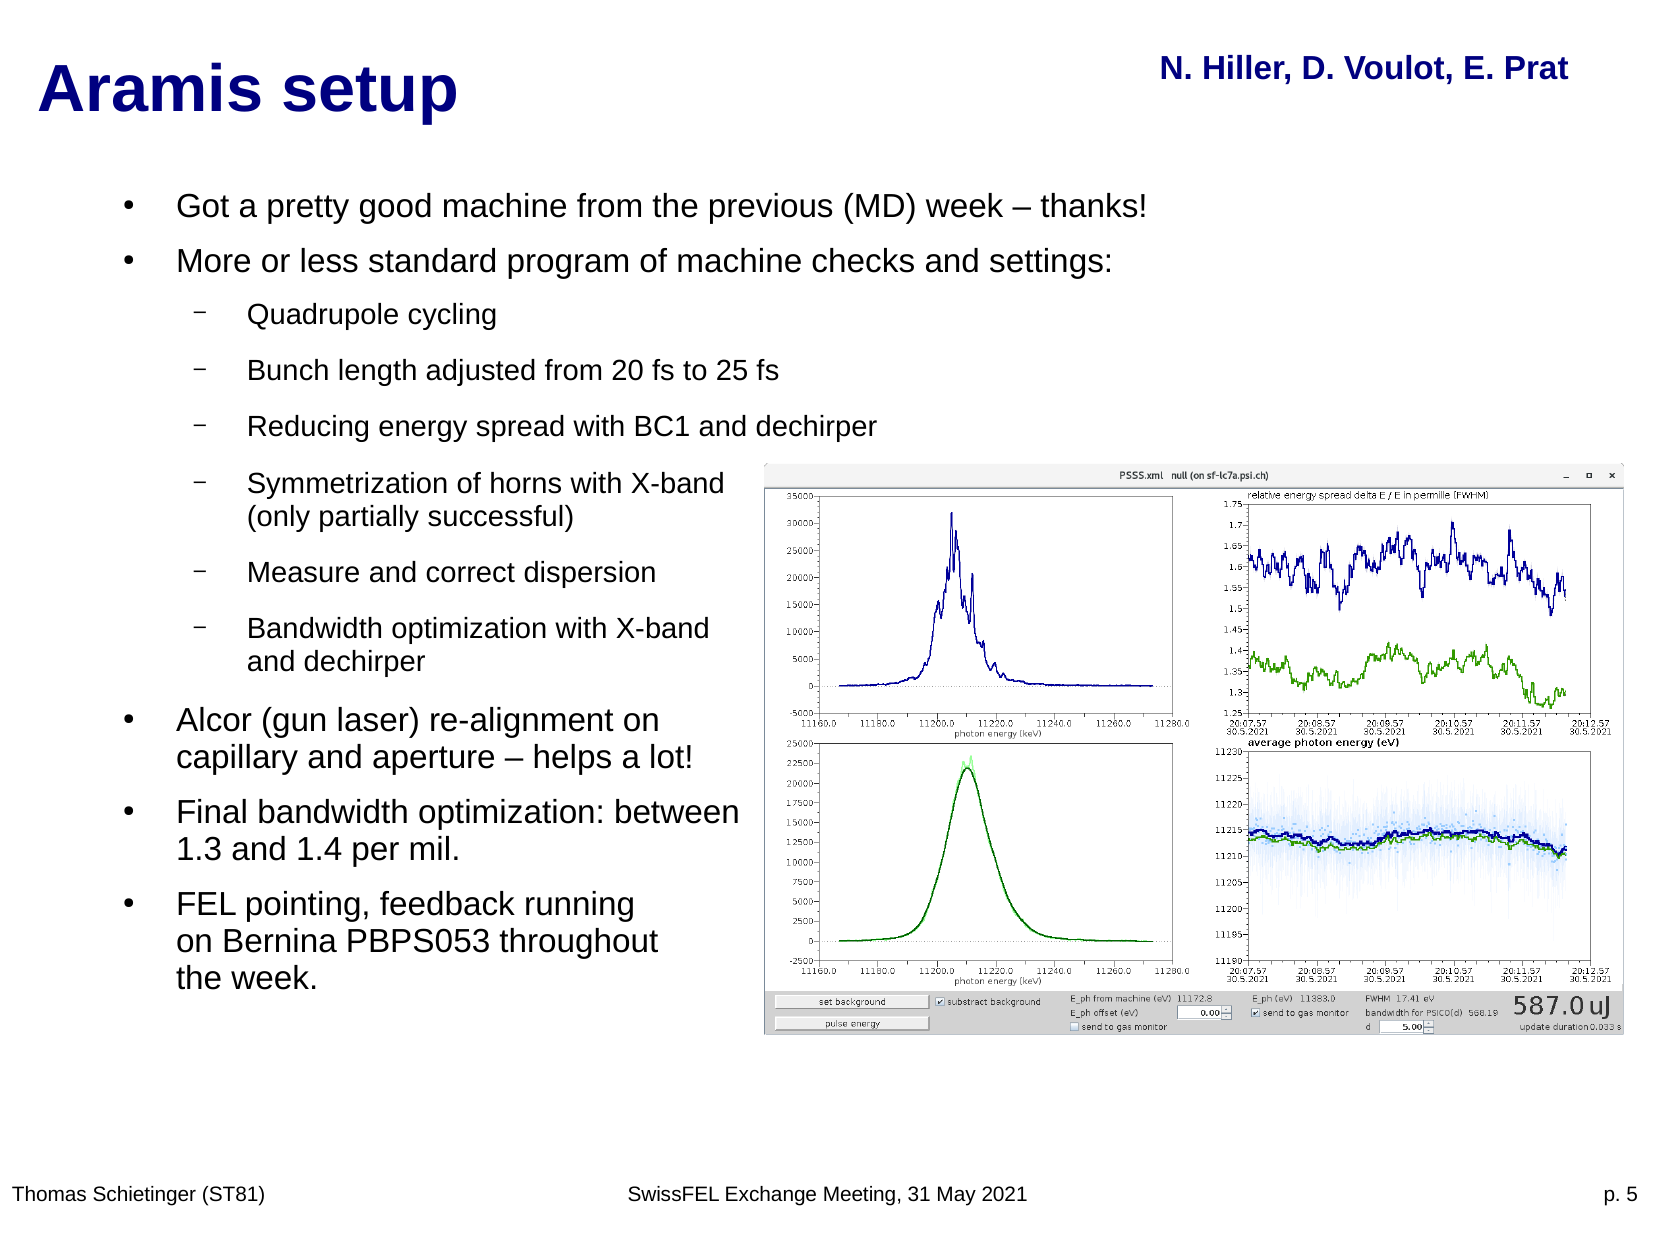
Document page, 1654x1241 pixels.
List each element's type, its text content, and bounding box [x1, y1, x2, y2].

text_box N. Hiller, D. Voulot, E. Prat [1144, 41, 1584, 100]
list Got a pretty good machine from the previous (MD) week – thanks! More or less standard program of machine checks and settings: Quadrupole cycling Bunch length adjusted from 20 fs to 25 fs Reducing energy spread with BC1 and dechirper Symmetrization of horns with X-band (only partially successful) Measure and correct dispersion Bandwidth optimization with X-band and dechirper Alcor (gun laser) re-alignment on capillary and aperture – helps a lot! Final bandwidth optimization: between 1.3 and 1.4 per mil. FEL pointing, feedback running on Bernina PBPS053 throughout the week. [105, 187, 1594, 1107]
title Aramis setup [37, 19, 1276, 158]
picture [764, 463, 1624, 1035]
